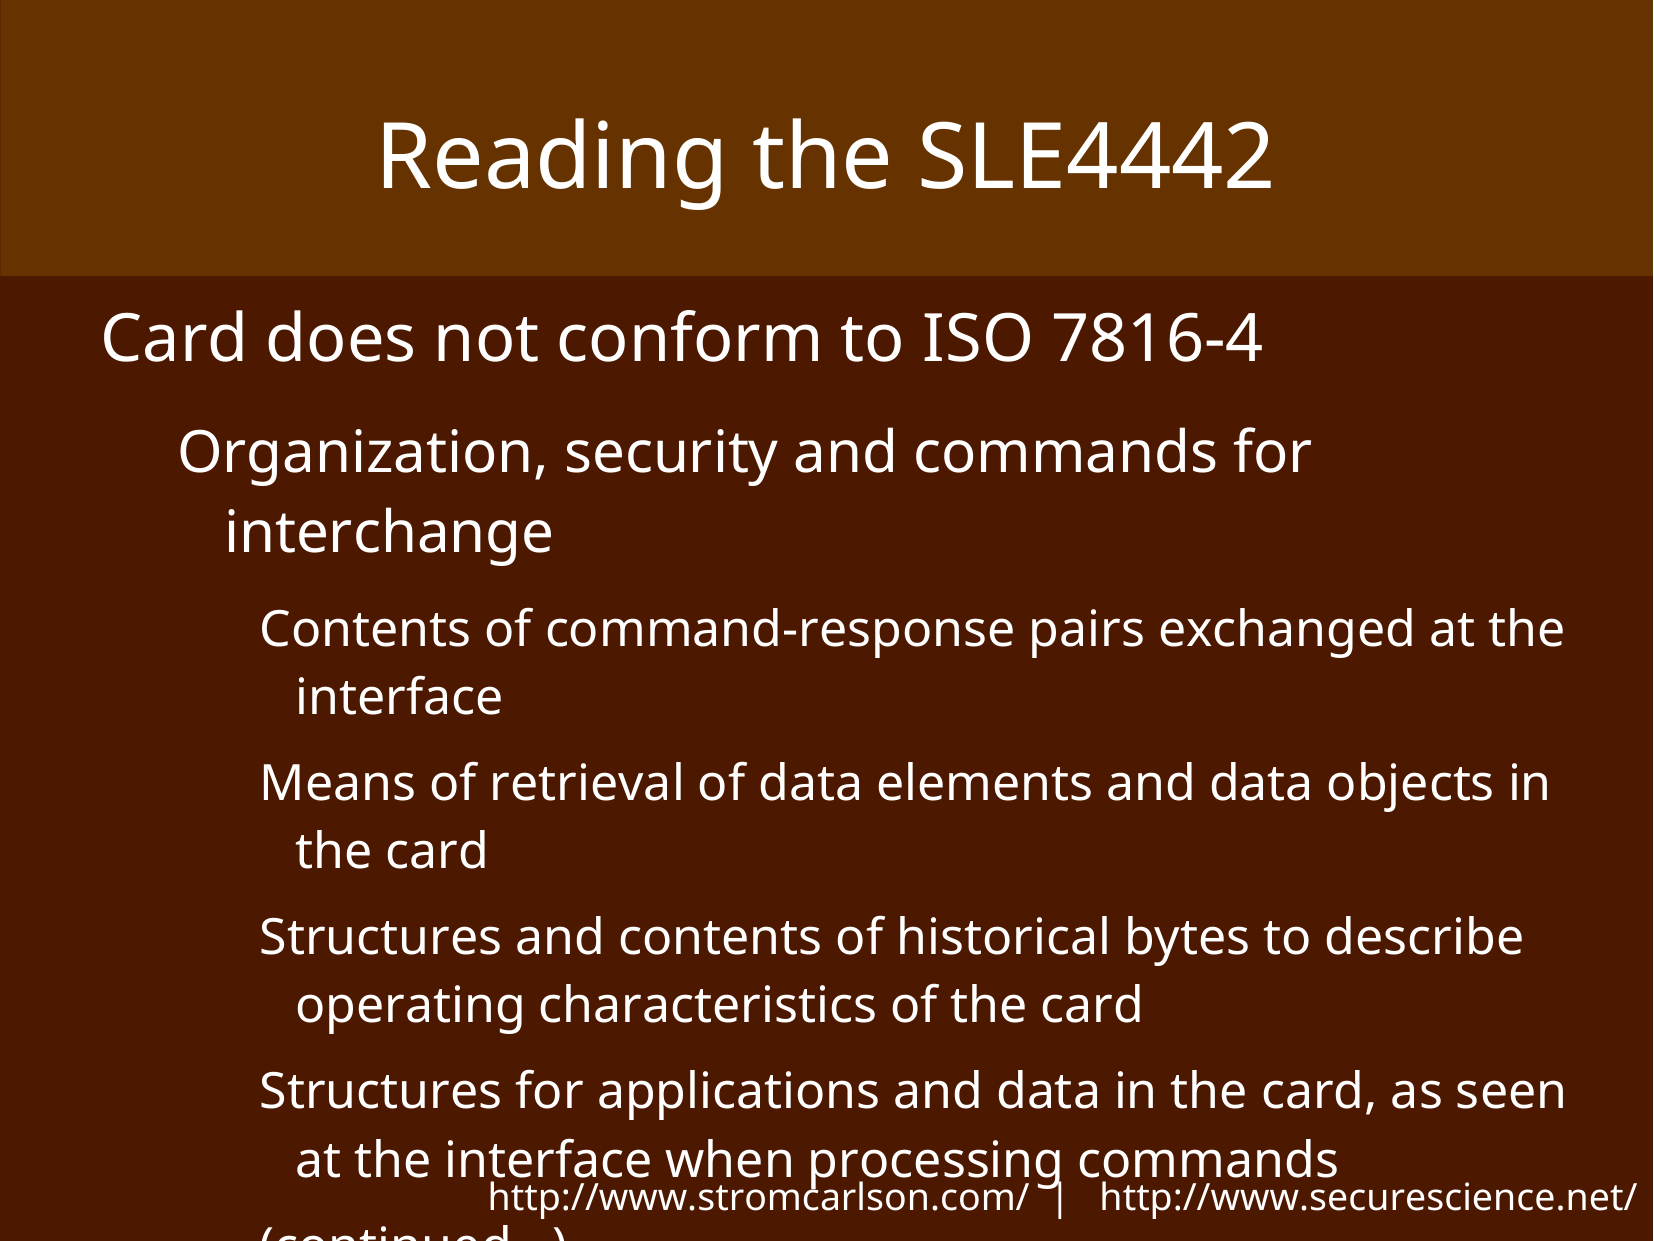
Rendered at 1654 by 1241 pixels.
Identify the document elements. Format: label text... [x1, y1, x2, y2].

list Card does not conform to ISO 7816-4 Organization, security and commands for interchange Contents of command-response pairs exchanged at the interface Means of retrieval of data elements and data objects in the card Structures and contents of historical bytes to describe operating characteristics of the card Structures for applications and data in the card, as seen at the interface when processing commands (continued...) [82, 290, 1571, 1129]
title Reading the SLE4442 [82, 49, 1571, 257]
